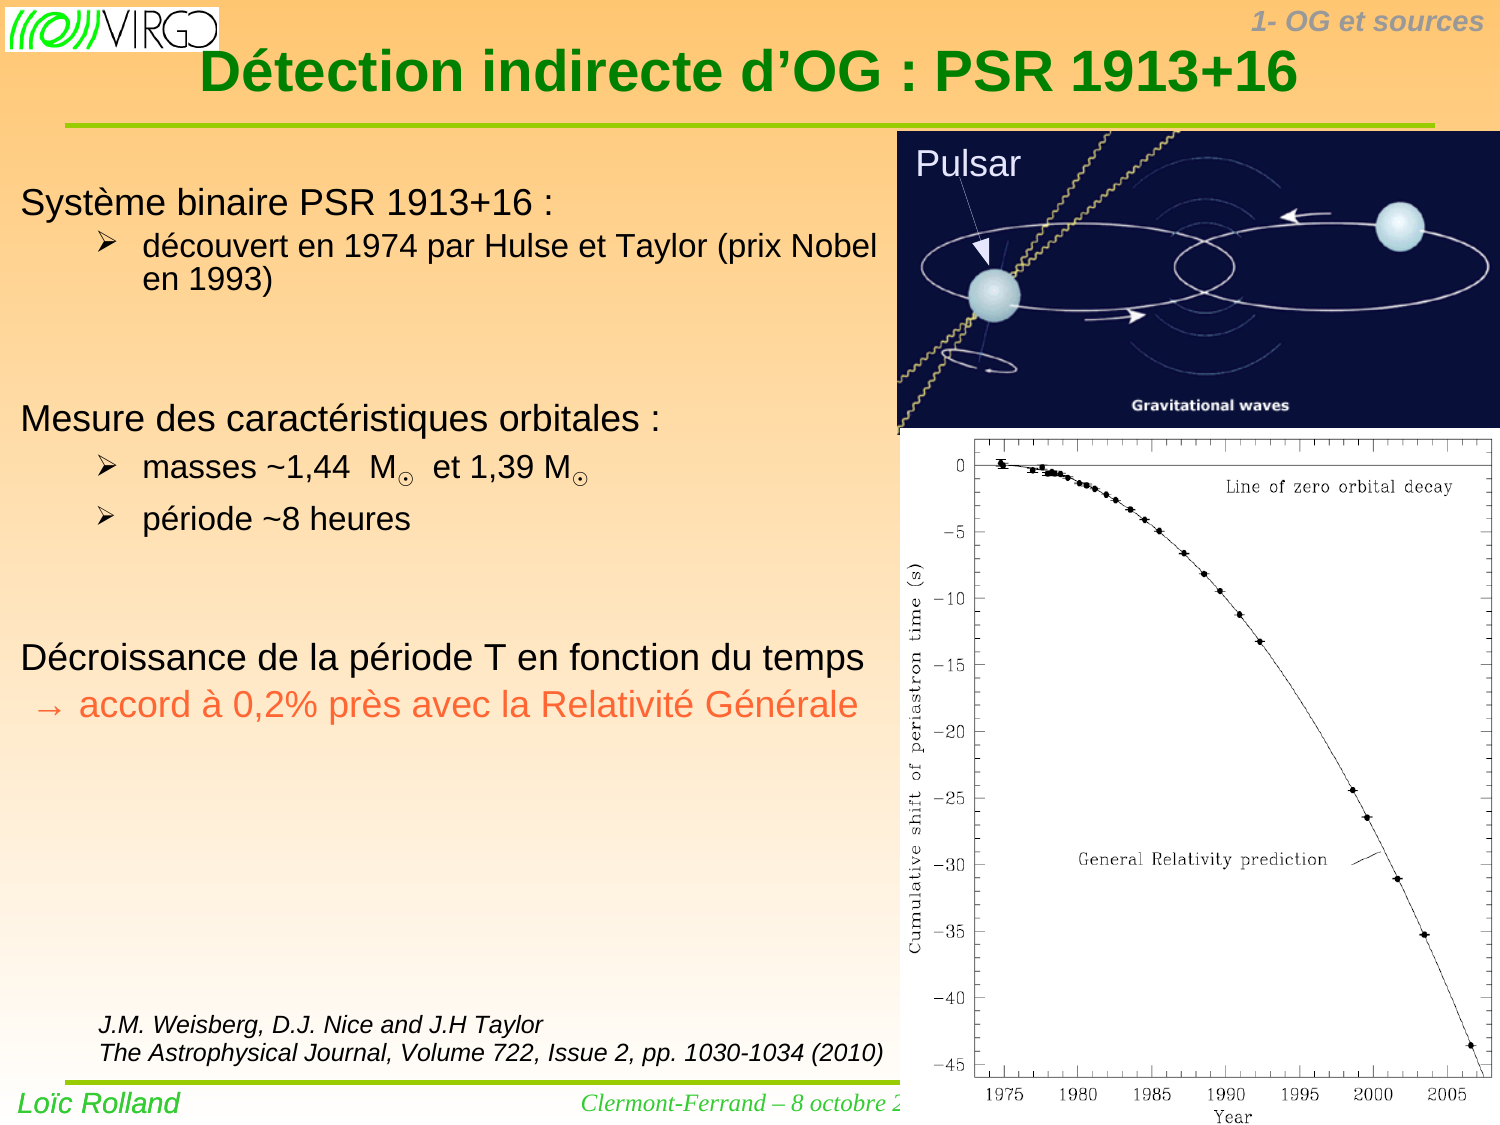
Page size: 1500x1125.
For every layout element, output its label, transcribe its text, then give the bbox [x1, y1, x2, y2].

list Système binaire PSR 1913+16 : découvert en 1974 par Hulse et Taylor (prix Nobel en 1993) Mesure des caractéristiques orbitales : masses ~1,44 M et 1,39 M période ~8 heures Décroissance de la période T en fonction du temps → accord à 0,2% près avec la Relativité Générale [5, 177, 900, 968]
picture [897, 131, 1500, 1125]
title Détection indirecte d’OG : PSR 1913+16 [75, 0, 1426, 143]
text_box J.M. Weisberg, D.J. Nice and J.H Taylor The Astrophysical Journal, Volume 722, Issue 2, pp. 1030-1034 (2010) [83, 1002, 900, 1075]
text_box 1- OG et sources [1122, 0, 1500, 46]
text_box Pulsar [900, 135, 1037, 192]
picture [5, 7, 75, 52]
